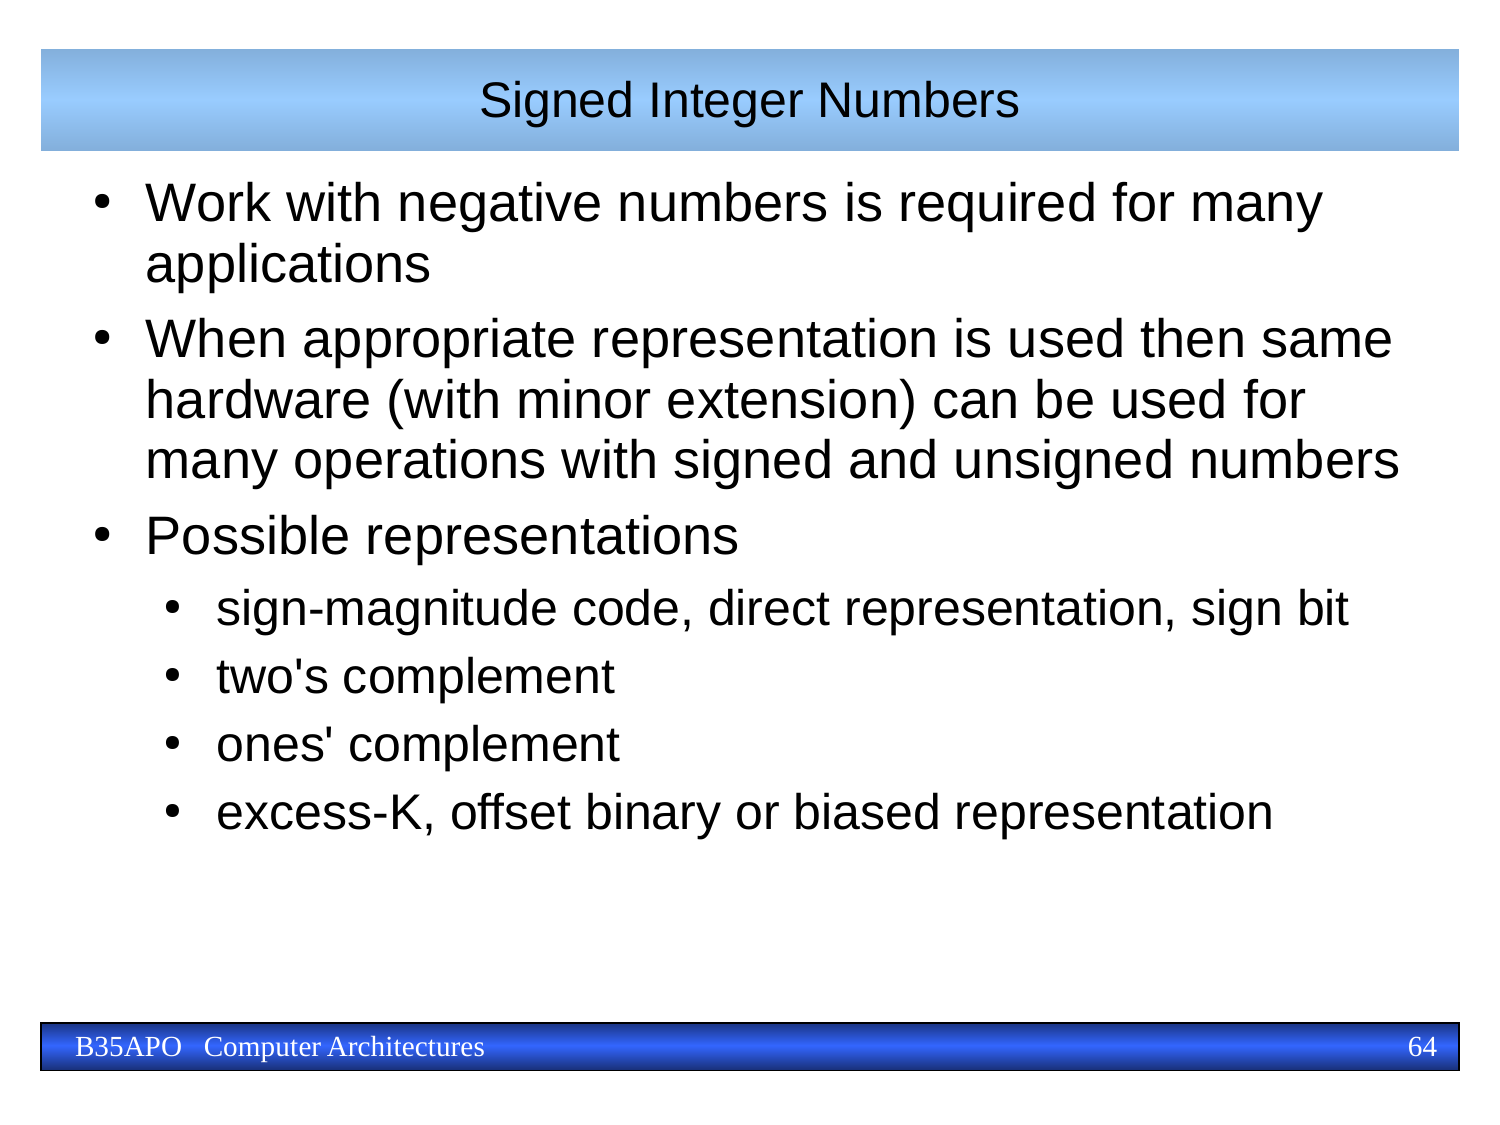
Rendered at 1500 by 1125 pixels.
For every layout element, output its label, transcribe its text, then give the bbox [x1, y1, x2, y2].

title Signed Integer Numbers [41, 49, 1459, 151]
list Work with negative numbers is required for many applications When appropriate representation is used then same hardware (with minor extension) can be used for many operations with signed and unsigned numbers Possible representations sign-magnitude code, direct representation, sign bit two's complement ones' complement excess-K, offset binary or biased representation [75, 172, 1426, 976]
